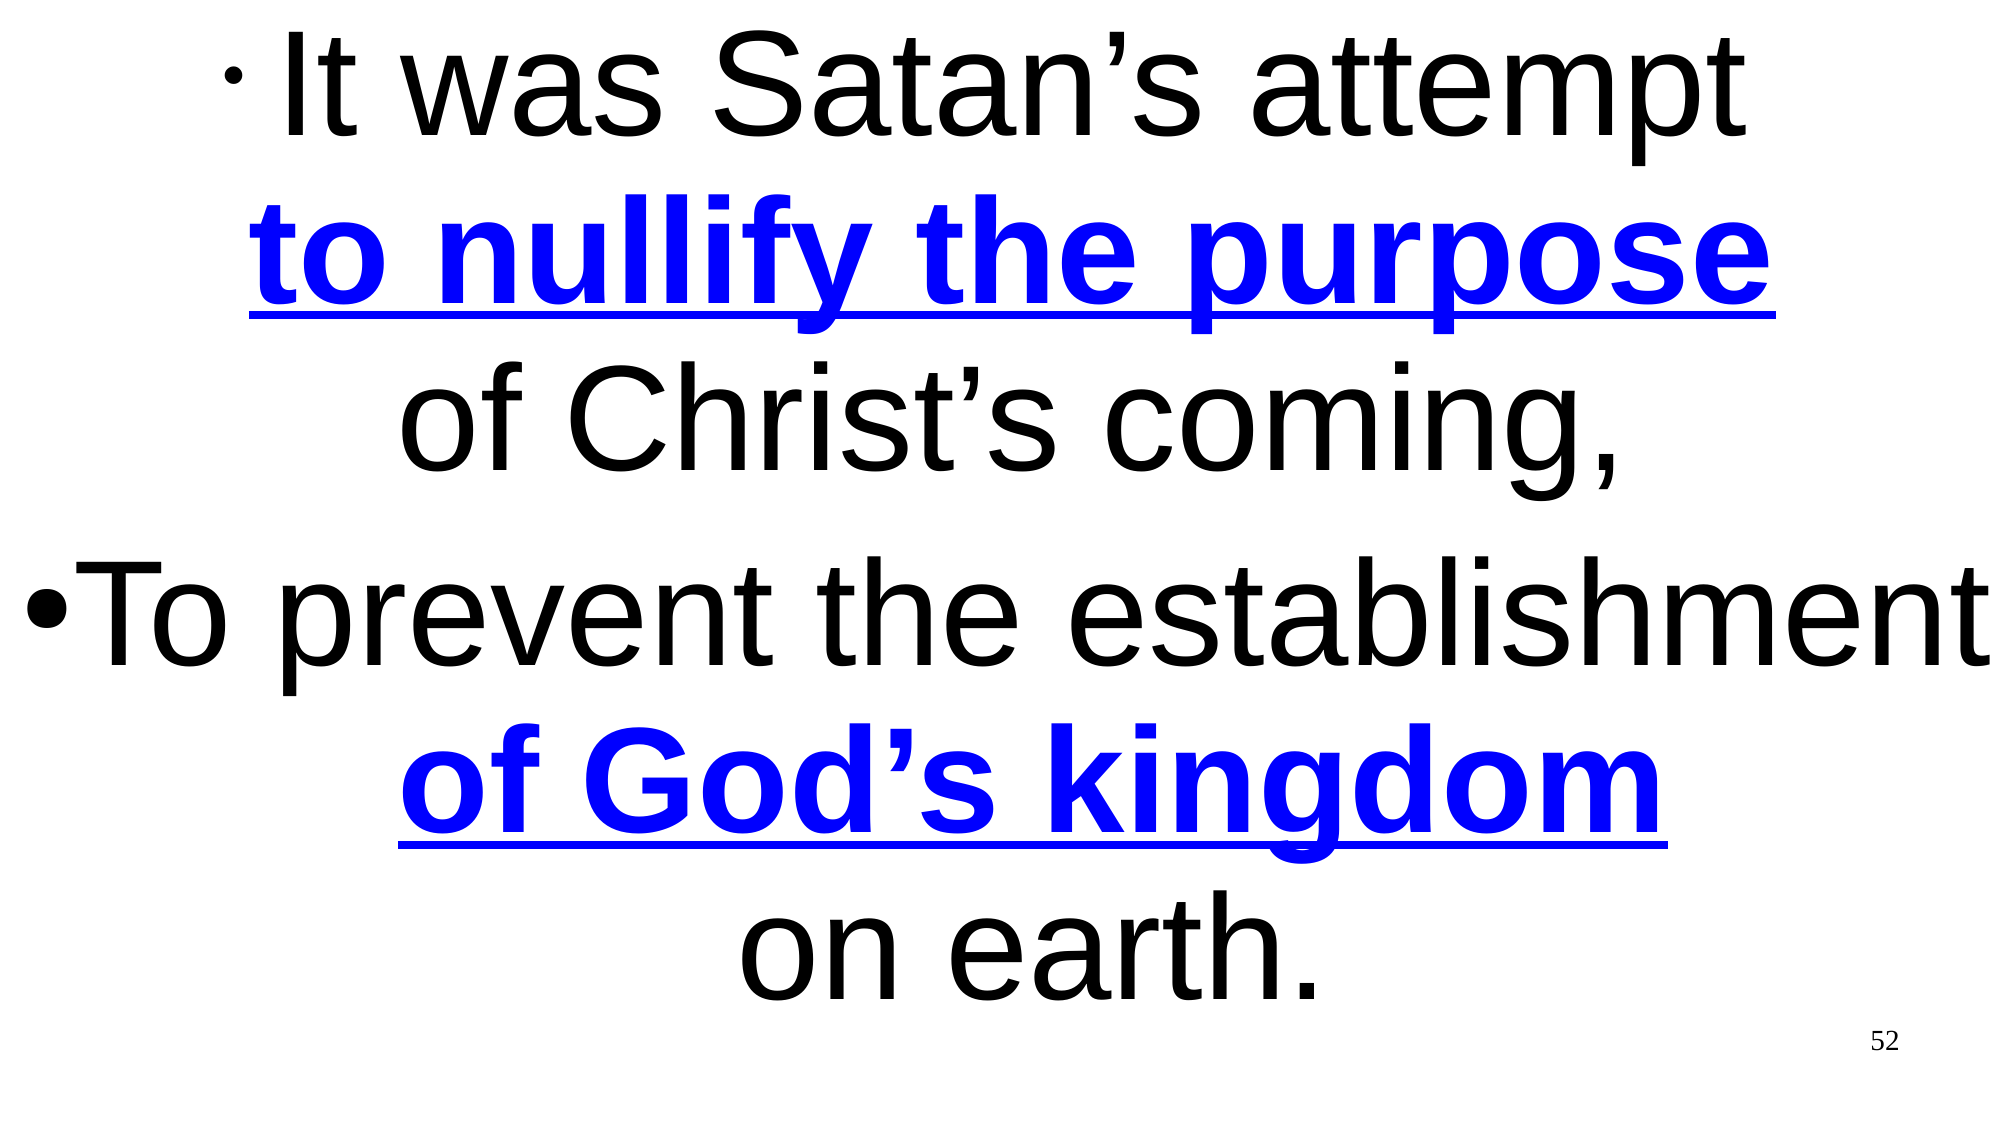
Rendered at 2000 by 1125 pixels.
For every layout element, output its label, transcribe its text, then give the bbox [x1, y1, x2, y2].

list It was Satan’s attempt to nullify the purpose of Christ’s coming, To prevent the establishment of God’s kingdom on earth. [0, 0, 1996, 1123]
